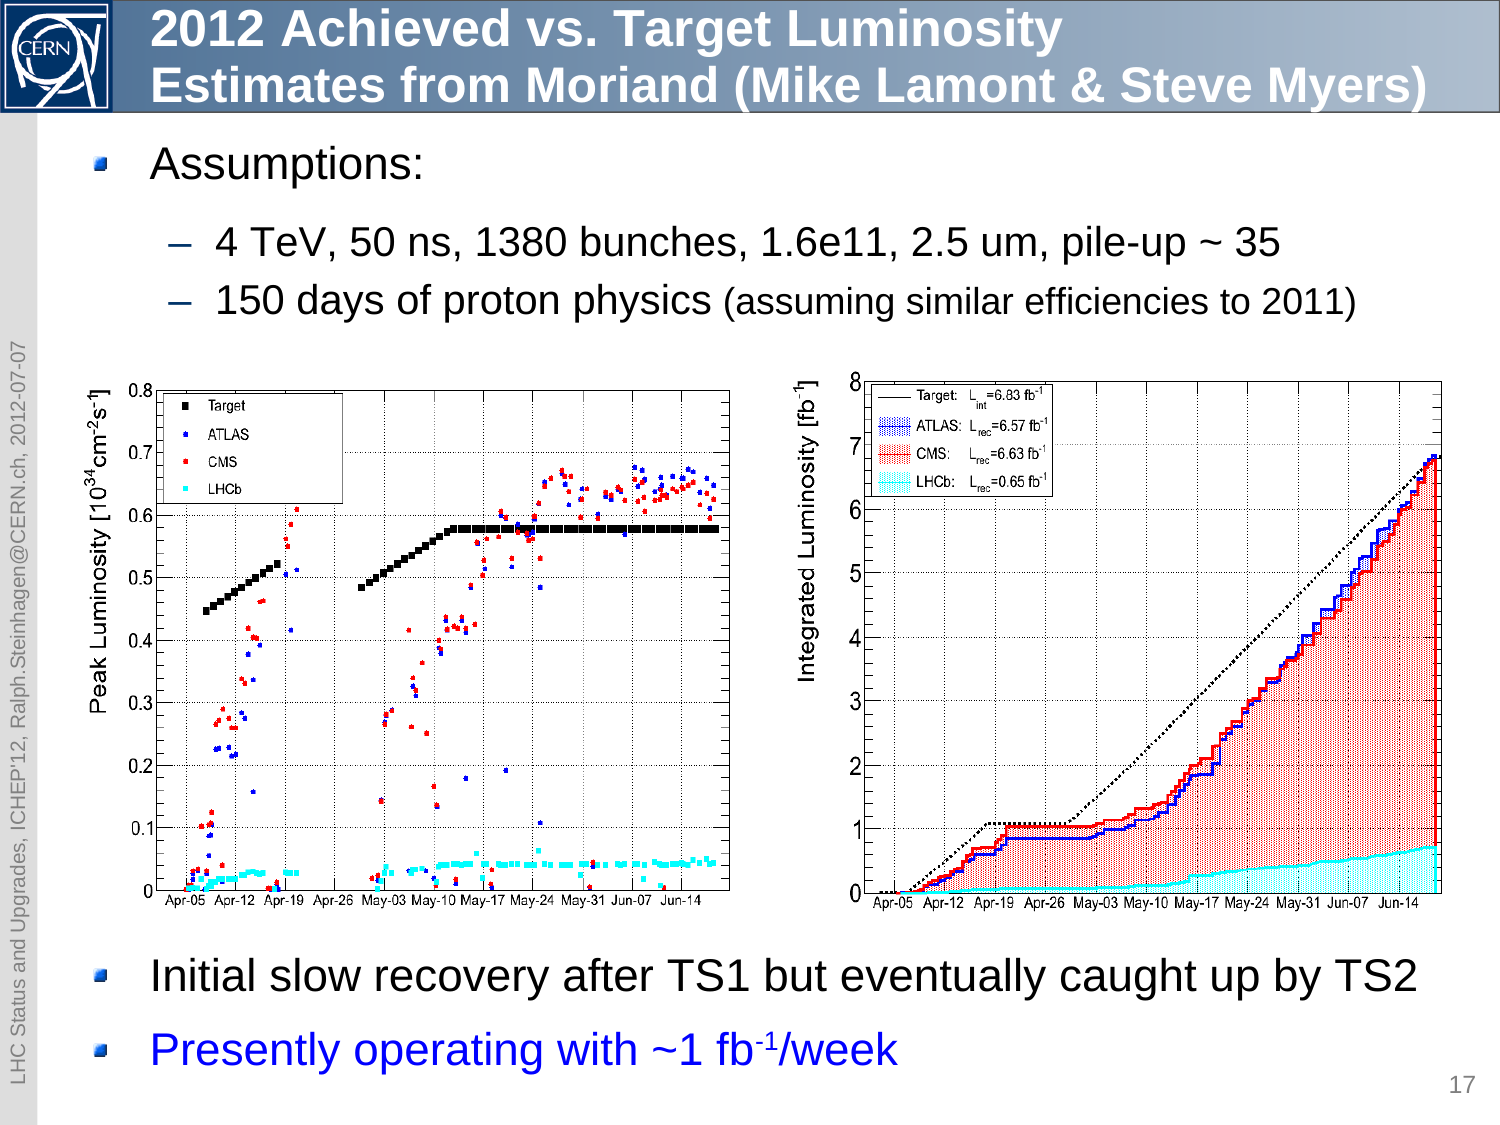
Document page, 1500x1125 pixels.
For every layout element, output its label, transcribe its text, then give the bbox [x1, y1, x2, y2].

picture [0, 0, 113, 113]
list Assumptions: 4 TeV, 50 ns, 1380 bunches, 1.6e11, 2.5 um, pile-up ~ 35 150 days of proton physics (assuming similar efficiencies to 2011) Initial slow recovery after TS1 but eventually caught up by TS2 Presently operating with ~1 fb-1/week [93, 137, 1444, 1076]
picture [76, 379, 742, 918]
title 2012 Achieved vs. Target Luminosity Estimates from Moriand (Mike Lamont & Steve Myers) [150, 0, 1431, 114]
picture [784, 370, 1454, 920]
